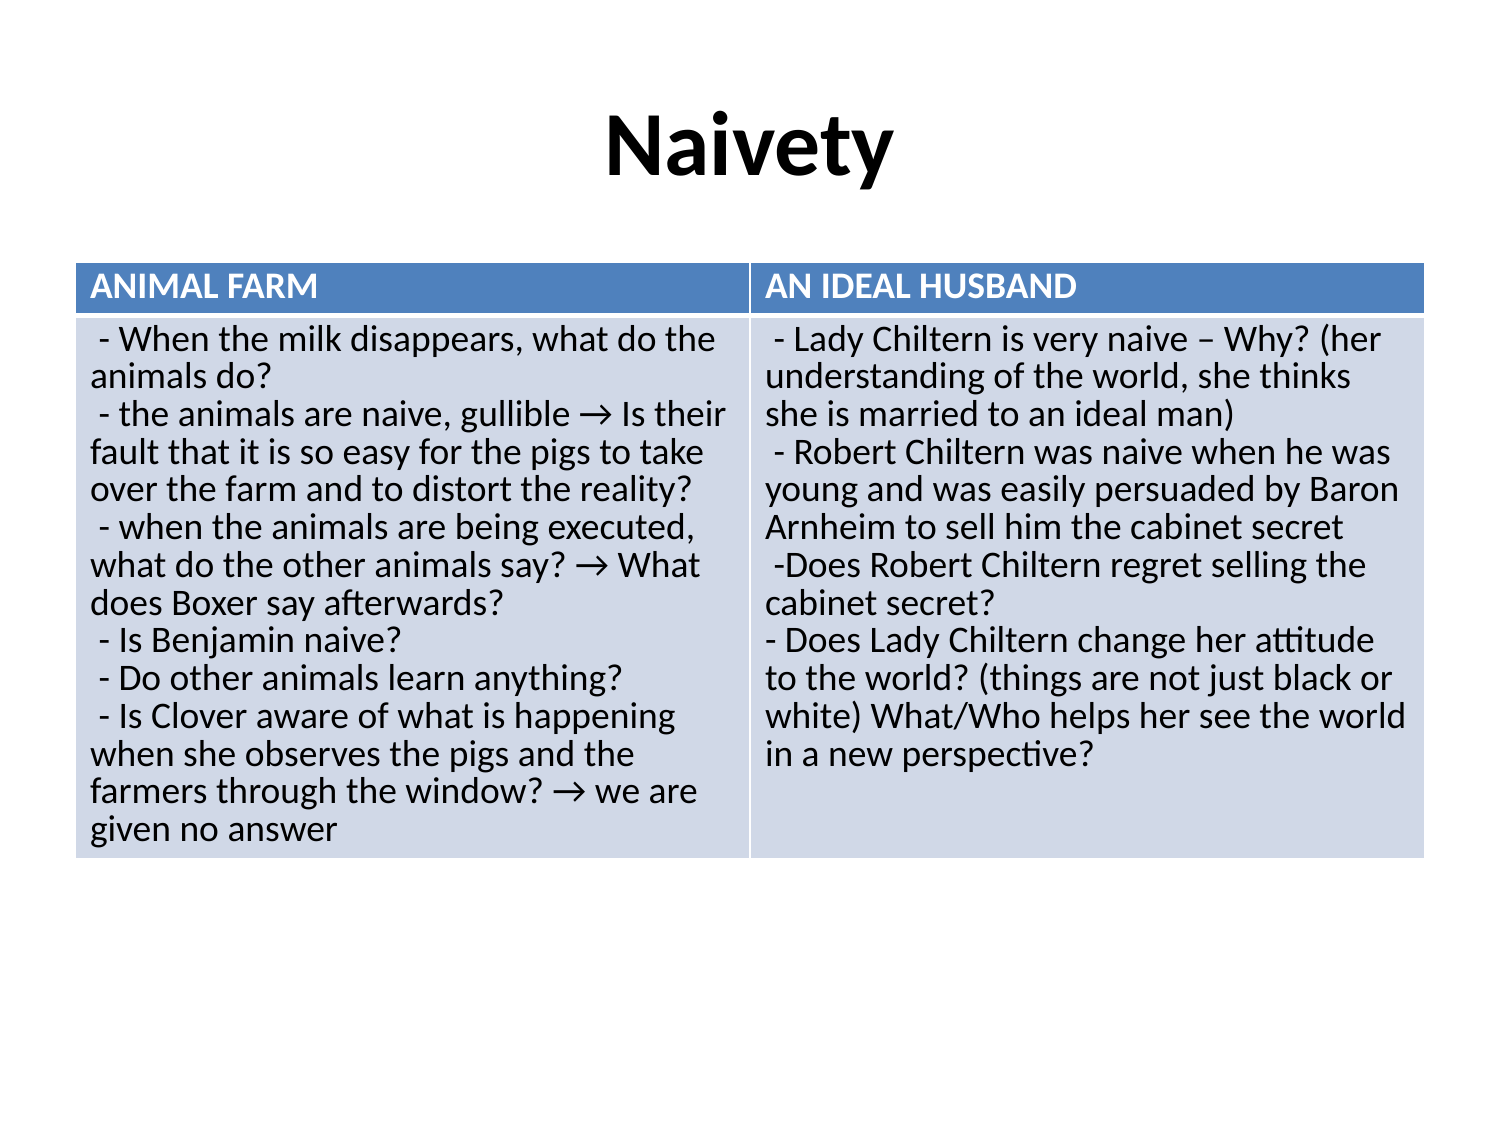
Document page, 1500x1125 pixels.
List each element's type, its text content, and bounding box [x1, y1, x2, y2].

table_cell - When the milk disappears, what do the animals do? - the animals are naive, gullible → Is their fault that it is so easy for the pigs to take over the farm and to distort the reality? - when the animals are being executed, what do the other animals say? → What does Boxer say afterwards? - Is Benjamin naive? - Do other animals learn anything? - Is Clover aware of what is happening when she observes the pigs and the farmers through the window? → we are given no answer [76, 318, 749, 858]
table_header AN IDEAL HUSBAND [751, 263, 1424, 313]
table_header ANIMAL FARM [76, 263, 749, 313]
title Naivety [75, 45, 1425, 233]
table_cell - Lady Chiltern is very naive – Why? (her understanding of the world, she thinks she is married to an ideal man) - Robert Chiltern was naive when he was young and was easily persuaded by Baron Arnheim to sell him the cabinet secret -Does Robert Chiltern regret selling the cabinet secret? - Does Lady Chiltern change her attitude to the world? (things are not just black or white) What/Who helps her see the world in a new perspective? [751, 318, 1424, 858]
